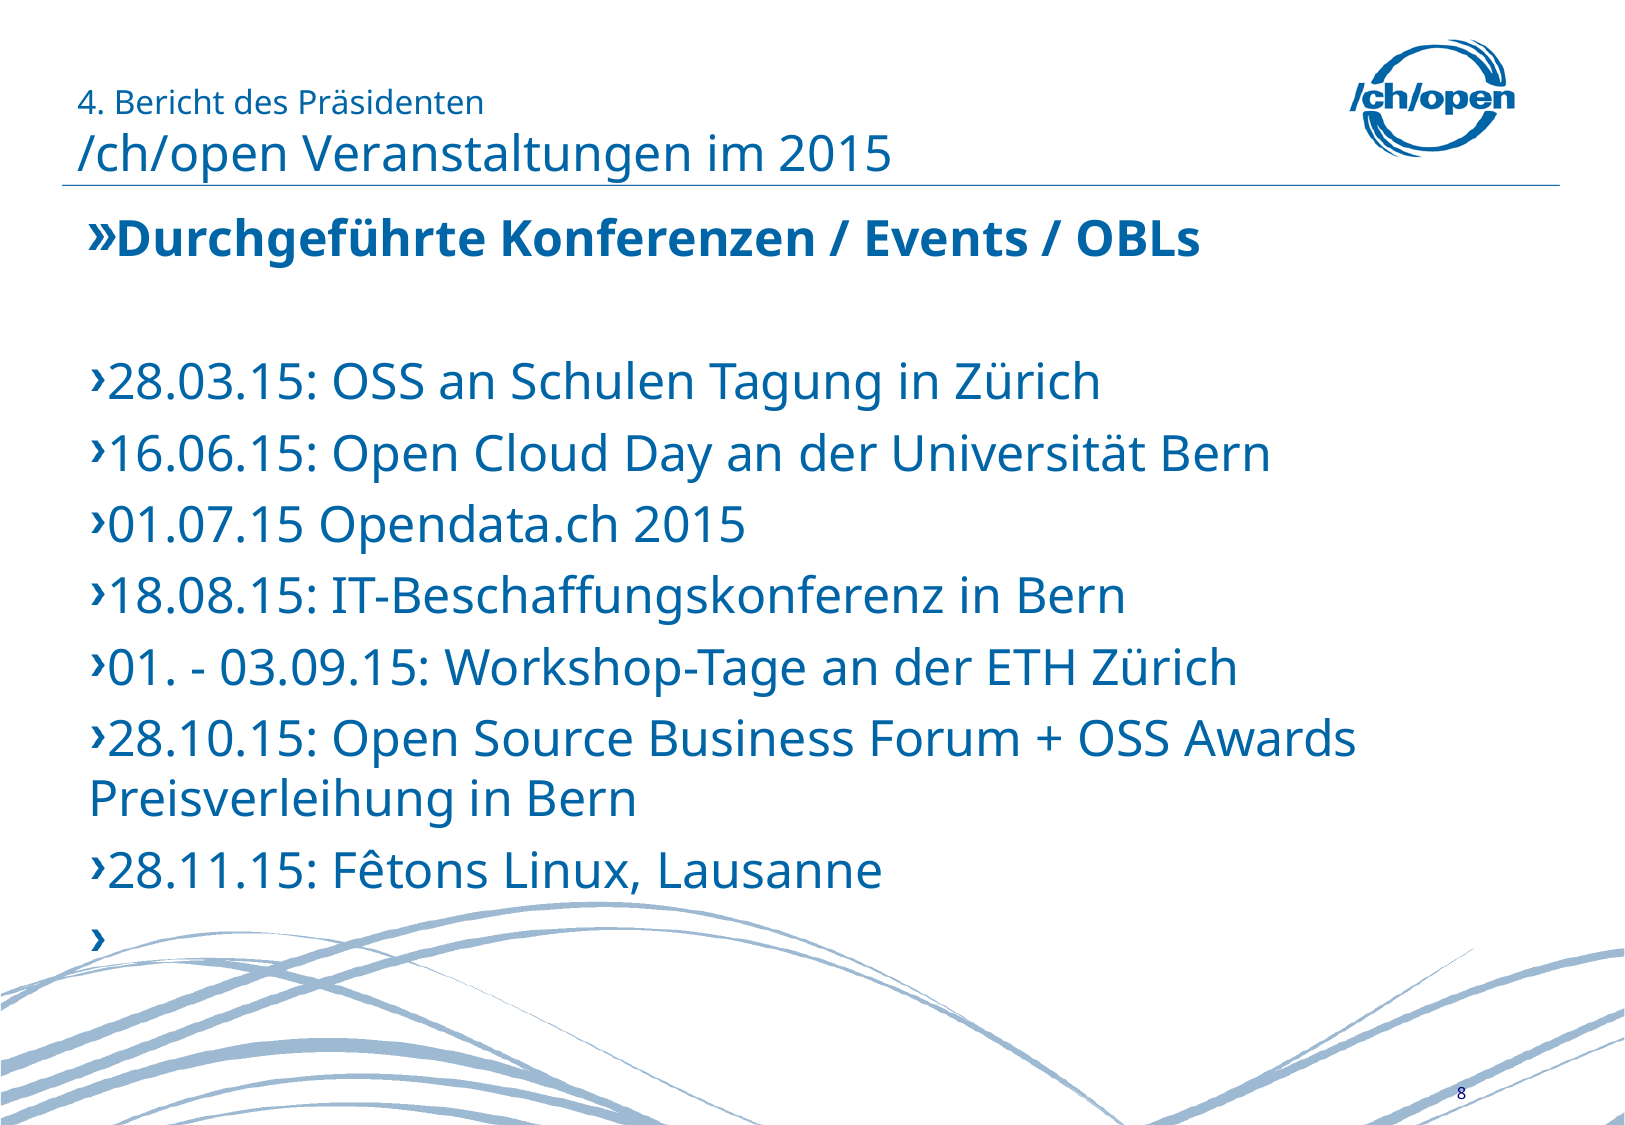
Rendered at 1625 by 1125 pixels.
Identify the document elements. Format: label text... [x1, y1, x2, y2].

title 4. Bericht des Präsidenten /ch/open Veranstaltungen im 2015 [62, 67, 1388, 195]
list Durchgeführte Konferenzen / Events / OBLs 28.03.15: OSS an Schulen Tagung in Zürich 16.06.15: Open Cloud Day an der Universität Bern 01.07.15 Opendata.ch 2015 18.08.15: IT-Beschaffungskonferenz in Bern 01. - 03.09.15: Workshop-Tage an der ETH Zürich 28.10.15: Open Source Business Forum + OSS Awards Preisverleihung in Bern 28.11.15: Fêtons Linux, Lausanne [88, 206, 1541, 1125]
